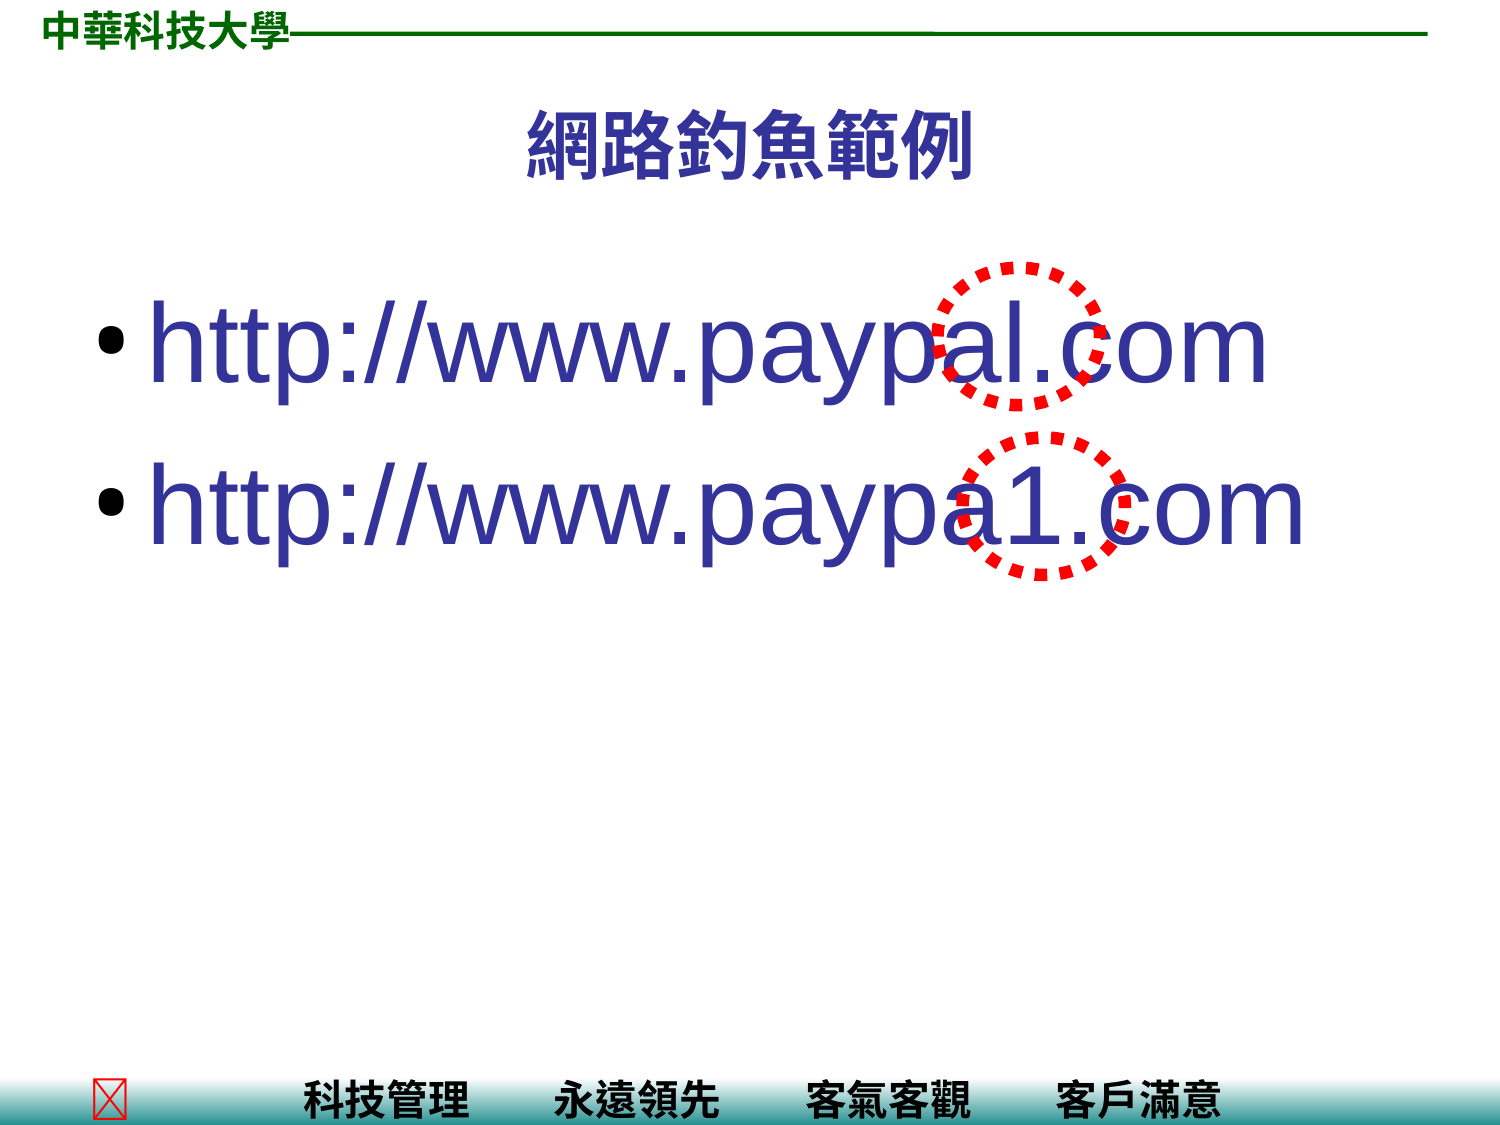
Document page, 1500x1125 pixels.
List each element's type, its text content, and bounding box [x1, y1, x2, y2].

list http://www.paypal.com http://www.paypa1.com [75, 262, 1426, 1005]
title 網路釣魚範例 [75, 50, 1426, 238]
